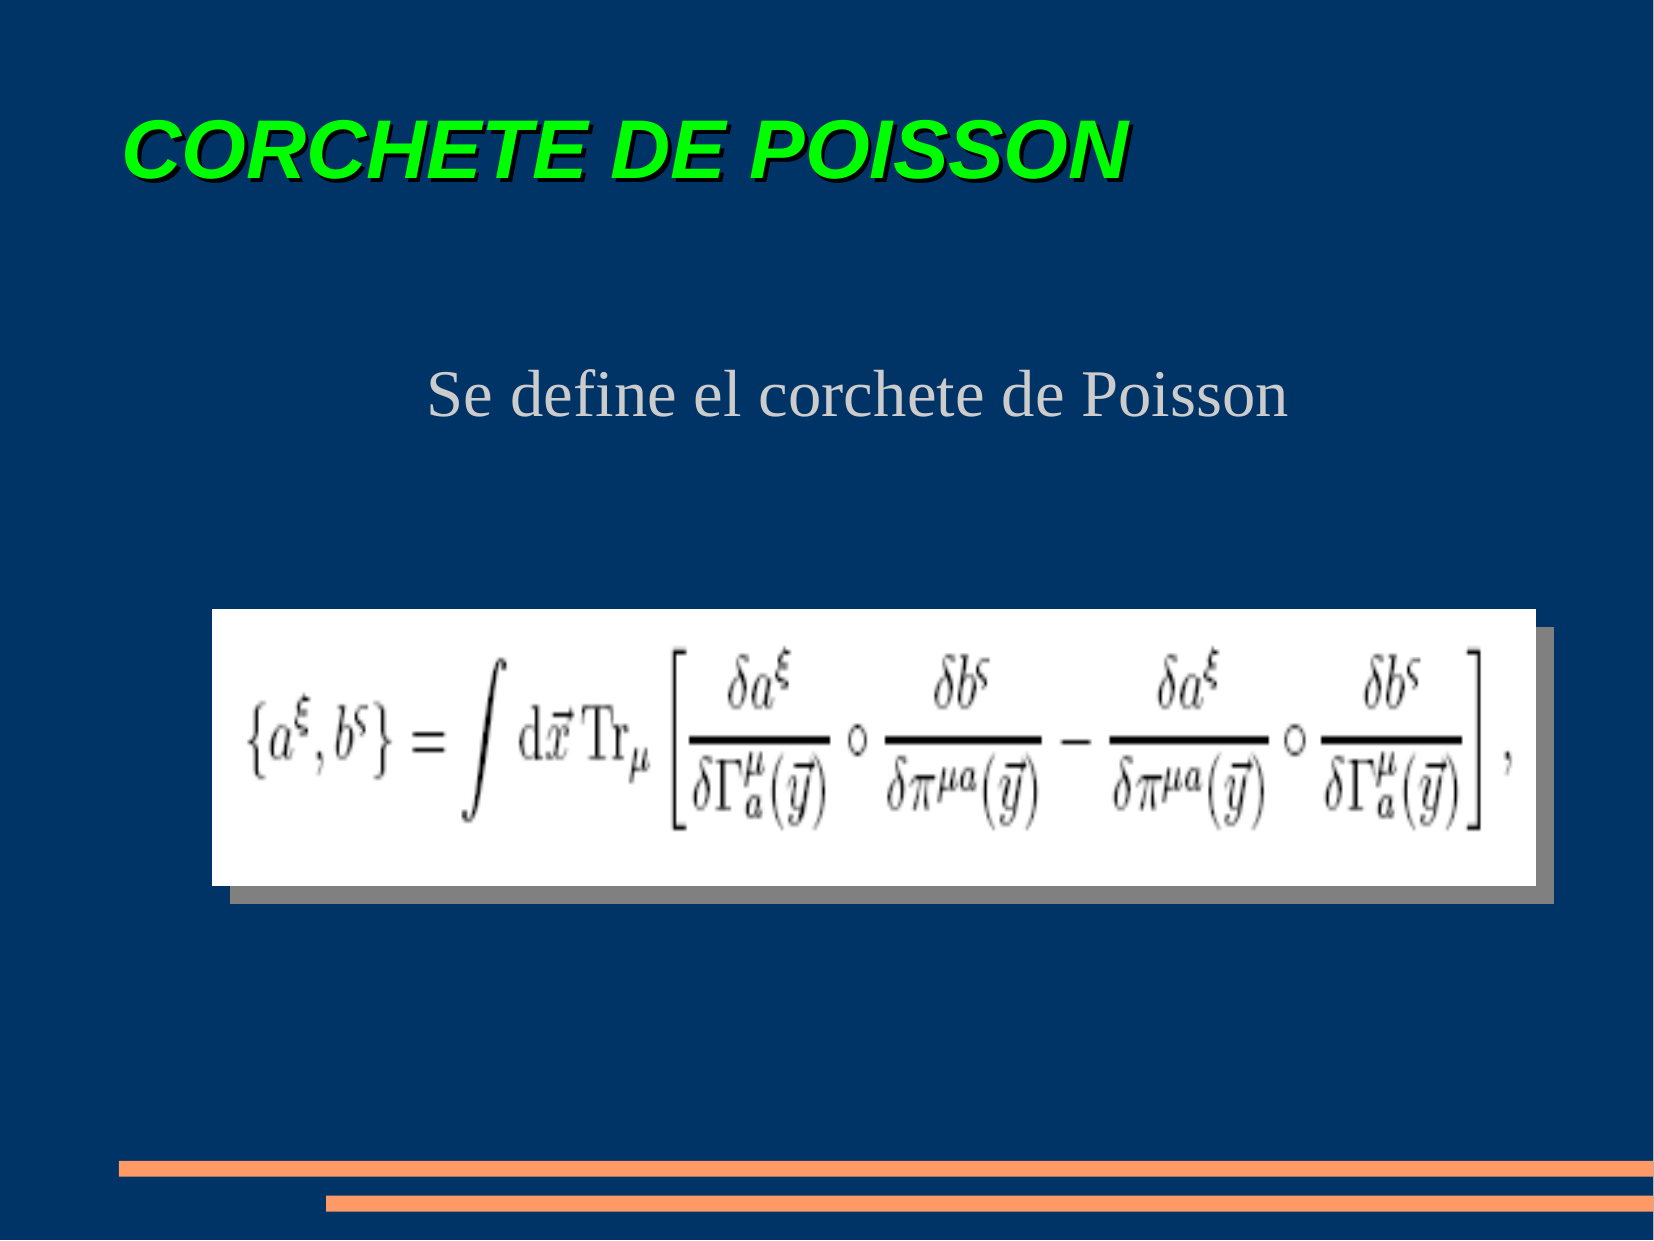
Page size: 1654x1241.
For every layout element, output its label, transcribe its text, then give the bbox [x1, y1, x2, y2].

picture [212, 609, 1536, 886]
subtitle Se define el corchete de Poisson [121, 322, 1561, 1132]
title CORCHETE DE POISSON [121, 46, 1534, 254]
